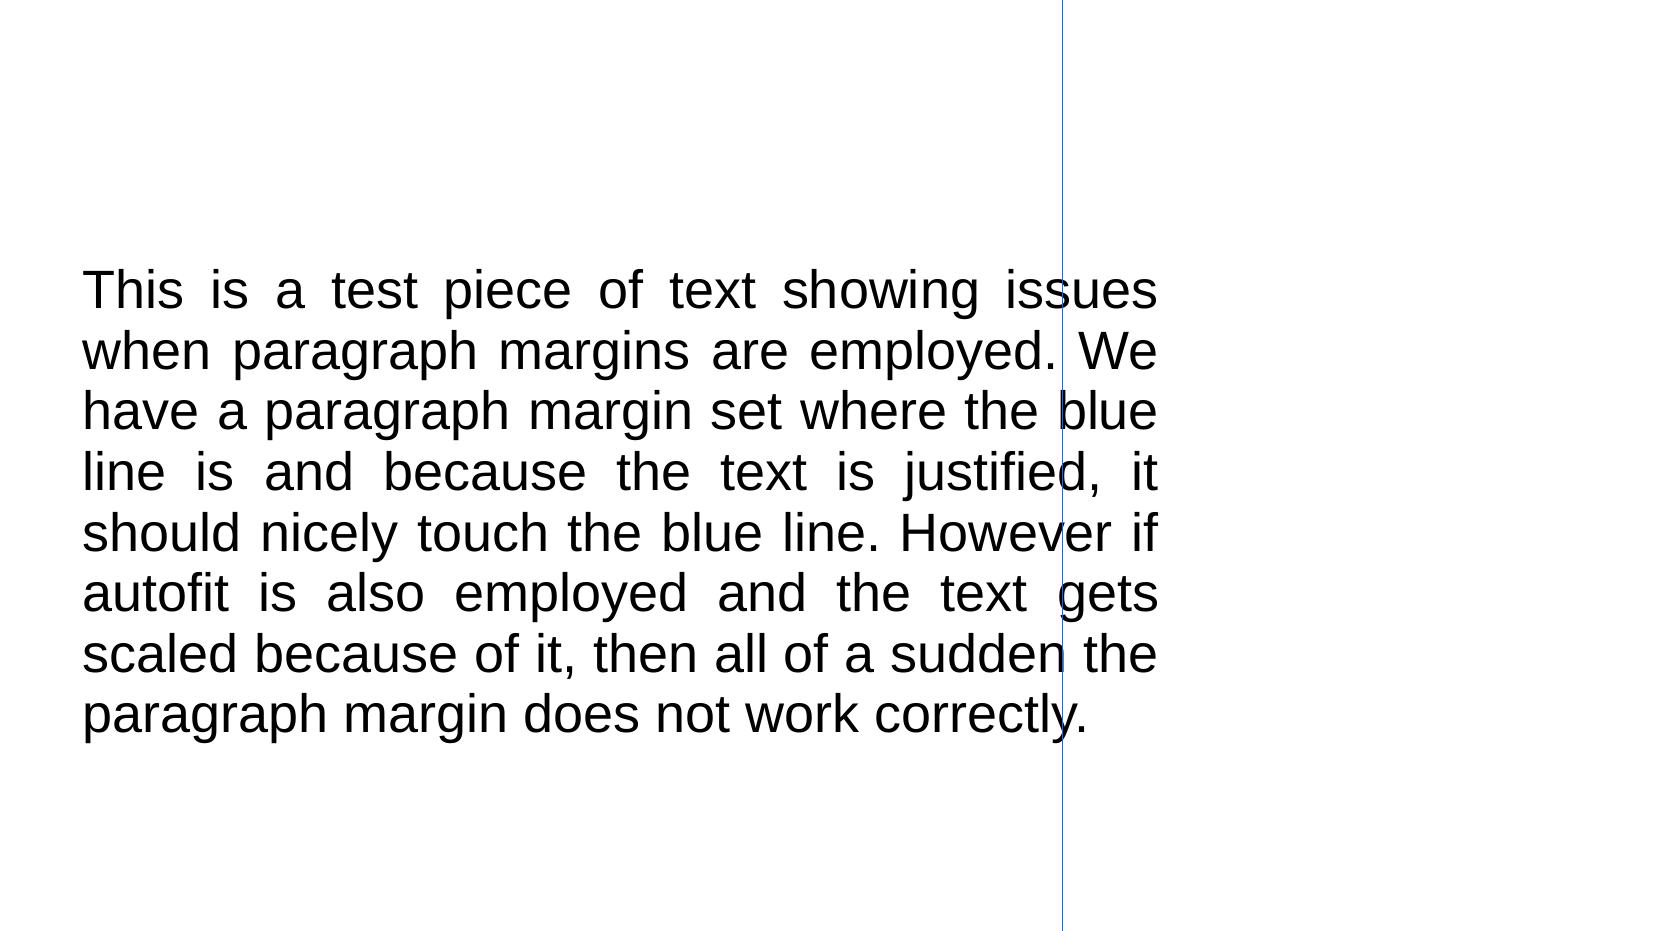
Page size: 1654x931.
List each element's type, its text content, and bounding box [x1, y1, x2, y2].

subtitle This is a test piece of text showing issues when paragraph margins are employed. We have a paragraph margin set where the blue line is and because the text is justified, it should nicely touch the blue line. However if autofit is also employed and the text gets scaled because of it, then all of a sudden the paragraph margin does not work correctly. [1063, 236, 1571, 768]
subtitle This is a test piece of text showing issues when paragraph margins are employed. We have a paragraph margin set where the blue line is and because the text is justified, it should nicely touch the blue line. However if autofit is also employed and the text gets scaled because of it, then all of a sudden the paragraph margin does not work correctly. [82, 236, 1062, 768]
